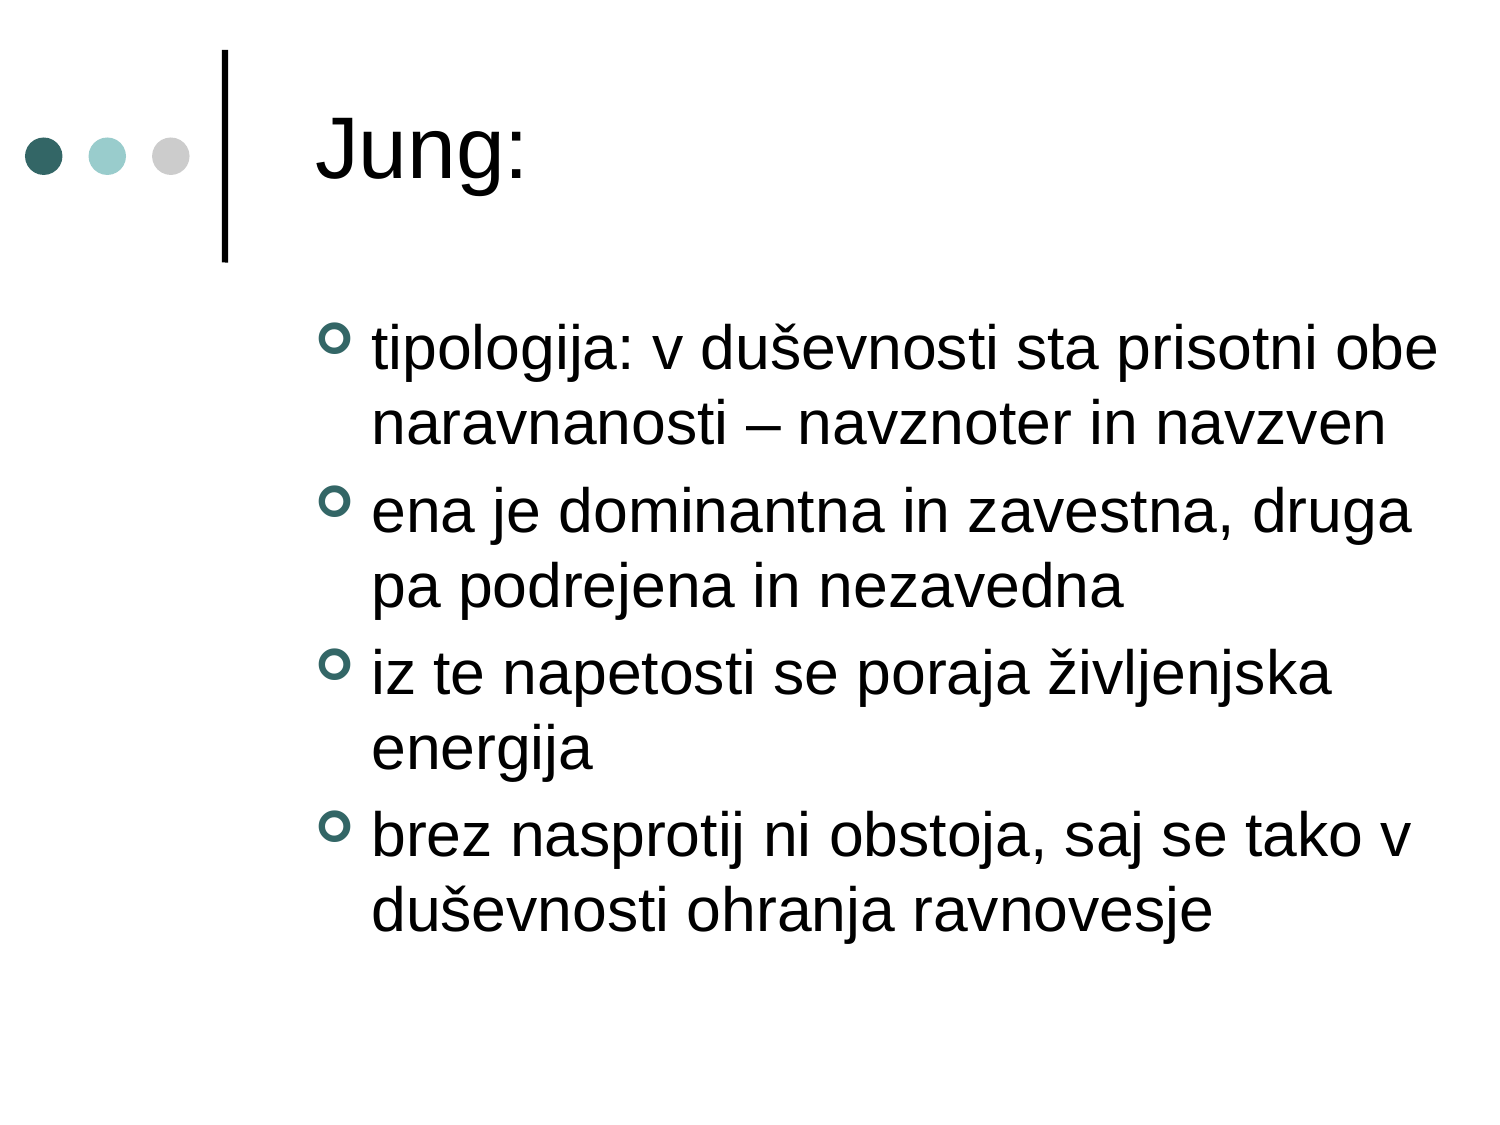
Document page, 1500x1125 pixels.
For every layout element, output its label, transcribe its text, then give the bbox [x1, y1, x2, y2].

title Jung: [300, 49, 1500, 237]
list tipologija: v duševnosti sta prisotni obe naravnanosti – navznoter in navzven ena je dominantna in zavestna, druga pa podrejena in nezavedna iz te napetosti se poraja življenjska energija brez nasprotij ni obstoja, saj se tako v duševnosti ohranja ravnovesje [300, 299, 1500, 975]
